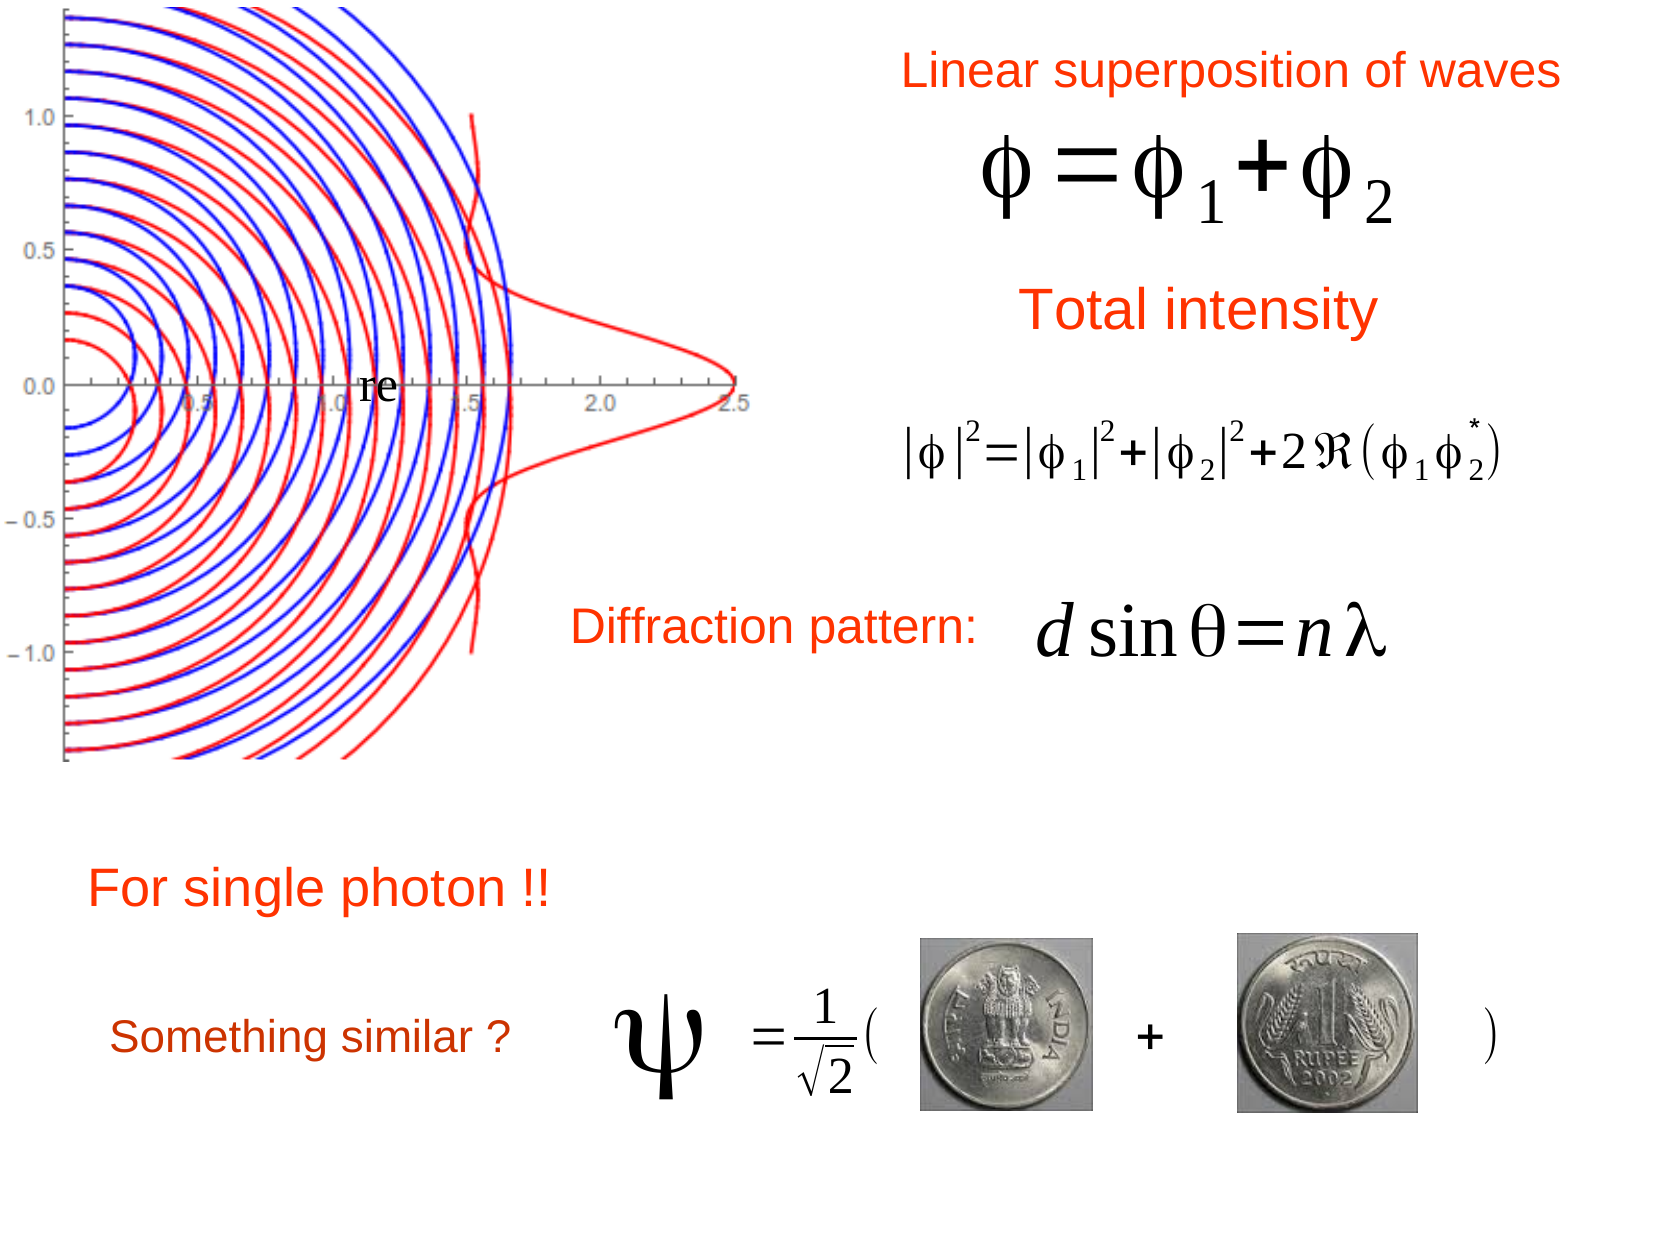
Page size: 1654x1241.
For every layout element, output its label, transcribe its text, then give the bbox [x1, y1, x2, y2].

chart [891, 413, 1511, 487]
chart [1026, 586, 1400, 674]
text_box Diffraction pattern: [555, 590, 993, 666]
text_box Linear superposition of waves [885, 35, 1577, 111]
text_box Total intensity [1003, 269, 1388, 355]
chart [1093, 976, 1237, 1105]
chart [590, 976, 920, 1105]
picture [1237, 933, 1418, 1113]
text_box Something similar ? [94, 1003, 556, 1074]
picture [3, 7, 754, 762]
text_box For single photon !! [72, 850, 567, 931]
chart [968, 135, 1407, 240]
picture [920, 938, 1093, 1111]
chart [1418, 976, 1506, 1105]
